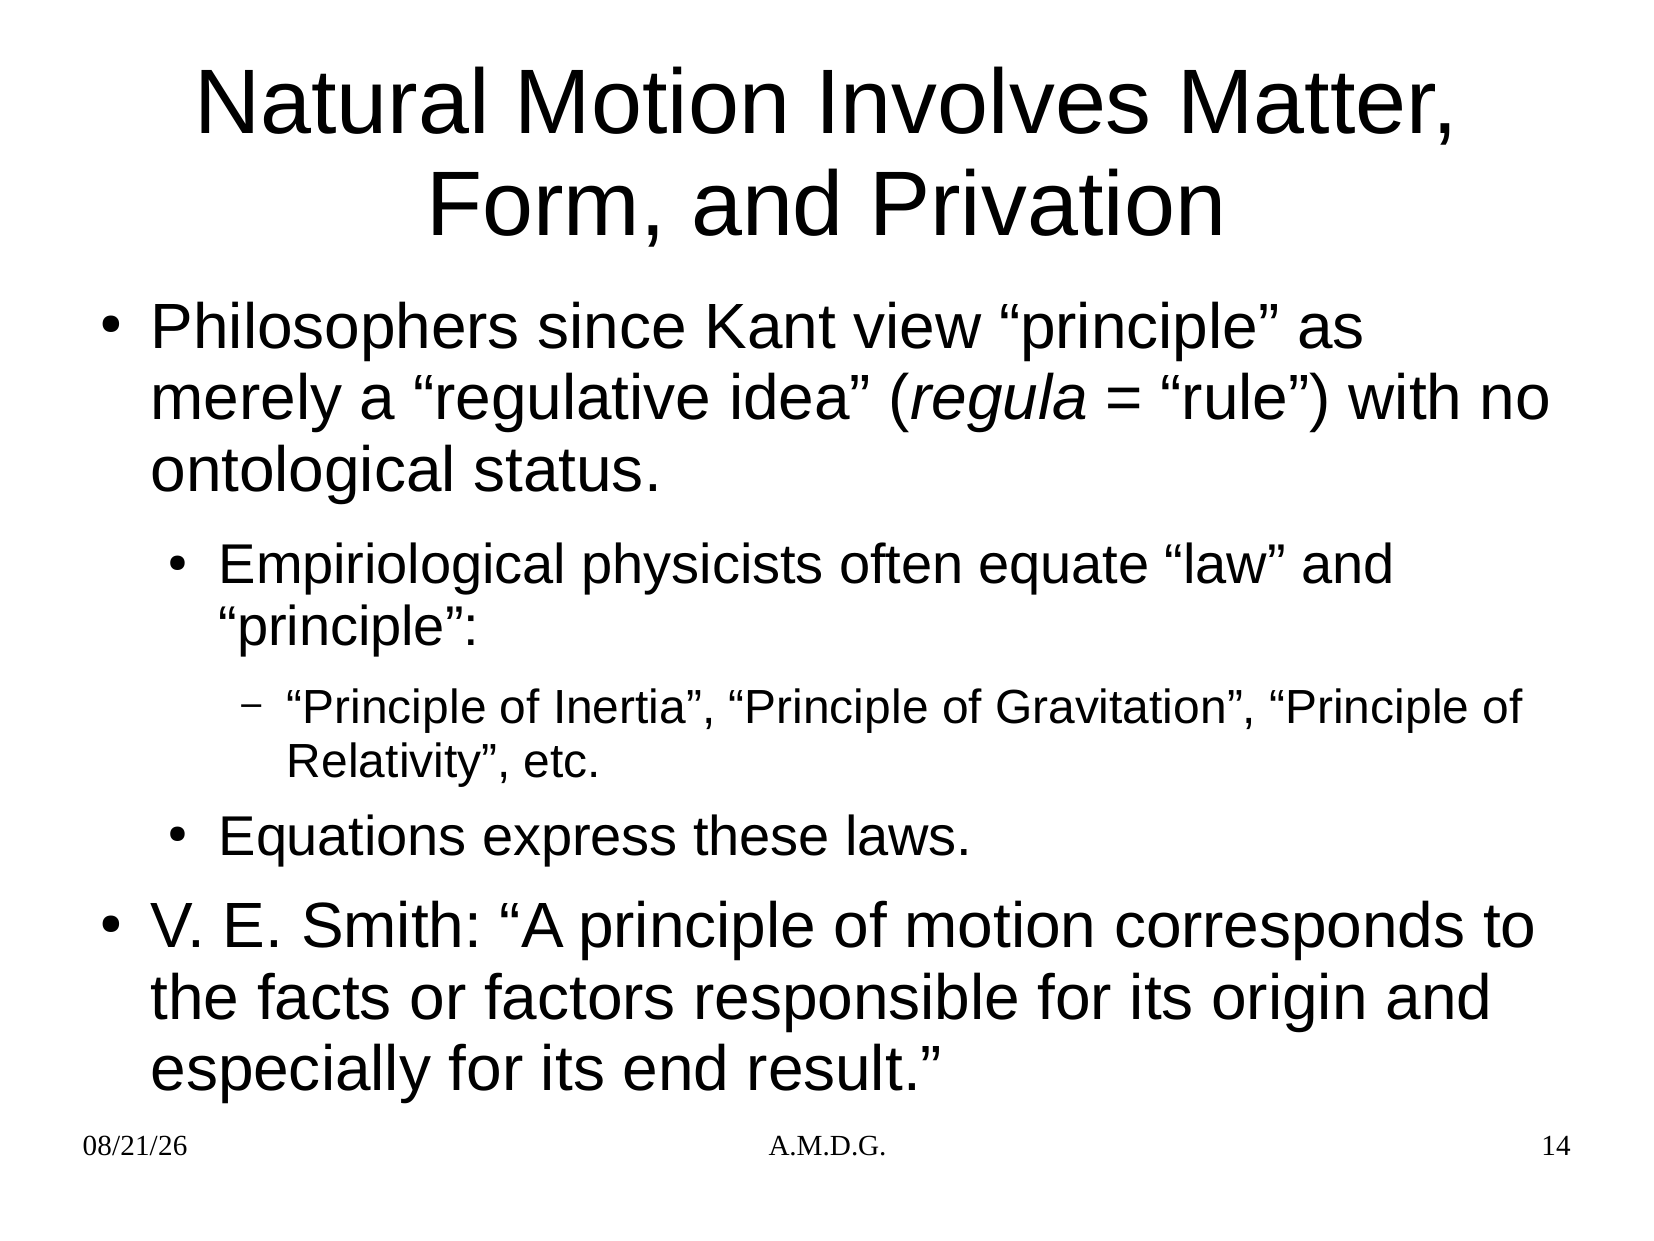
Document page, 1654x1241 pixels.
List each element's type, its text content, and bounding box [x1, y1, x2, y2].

title Natural Motion Involves Matter, Form, and Privation [82, 49, 1571, 257]
list Philosophers since Kant view “principle” as merely a “regulative idea” (regula = “rule”) with no ontological status. Empiriological physicists often equate “law” and “principle”: “Principle of Inertia”, “Principle of Gravitation”, “Principle of Relativity”, etc. Equations express these laws. V. E. Smith: “A principle of motion corresponds to the facts or factors responsible for its origin and especially for its end result.” [82, 290, 1571, 1109]
